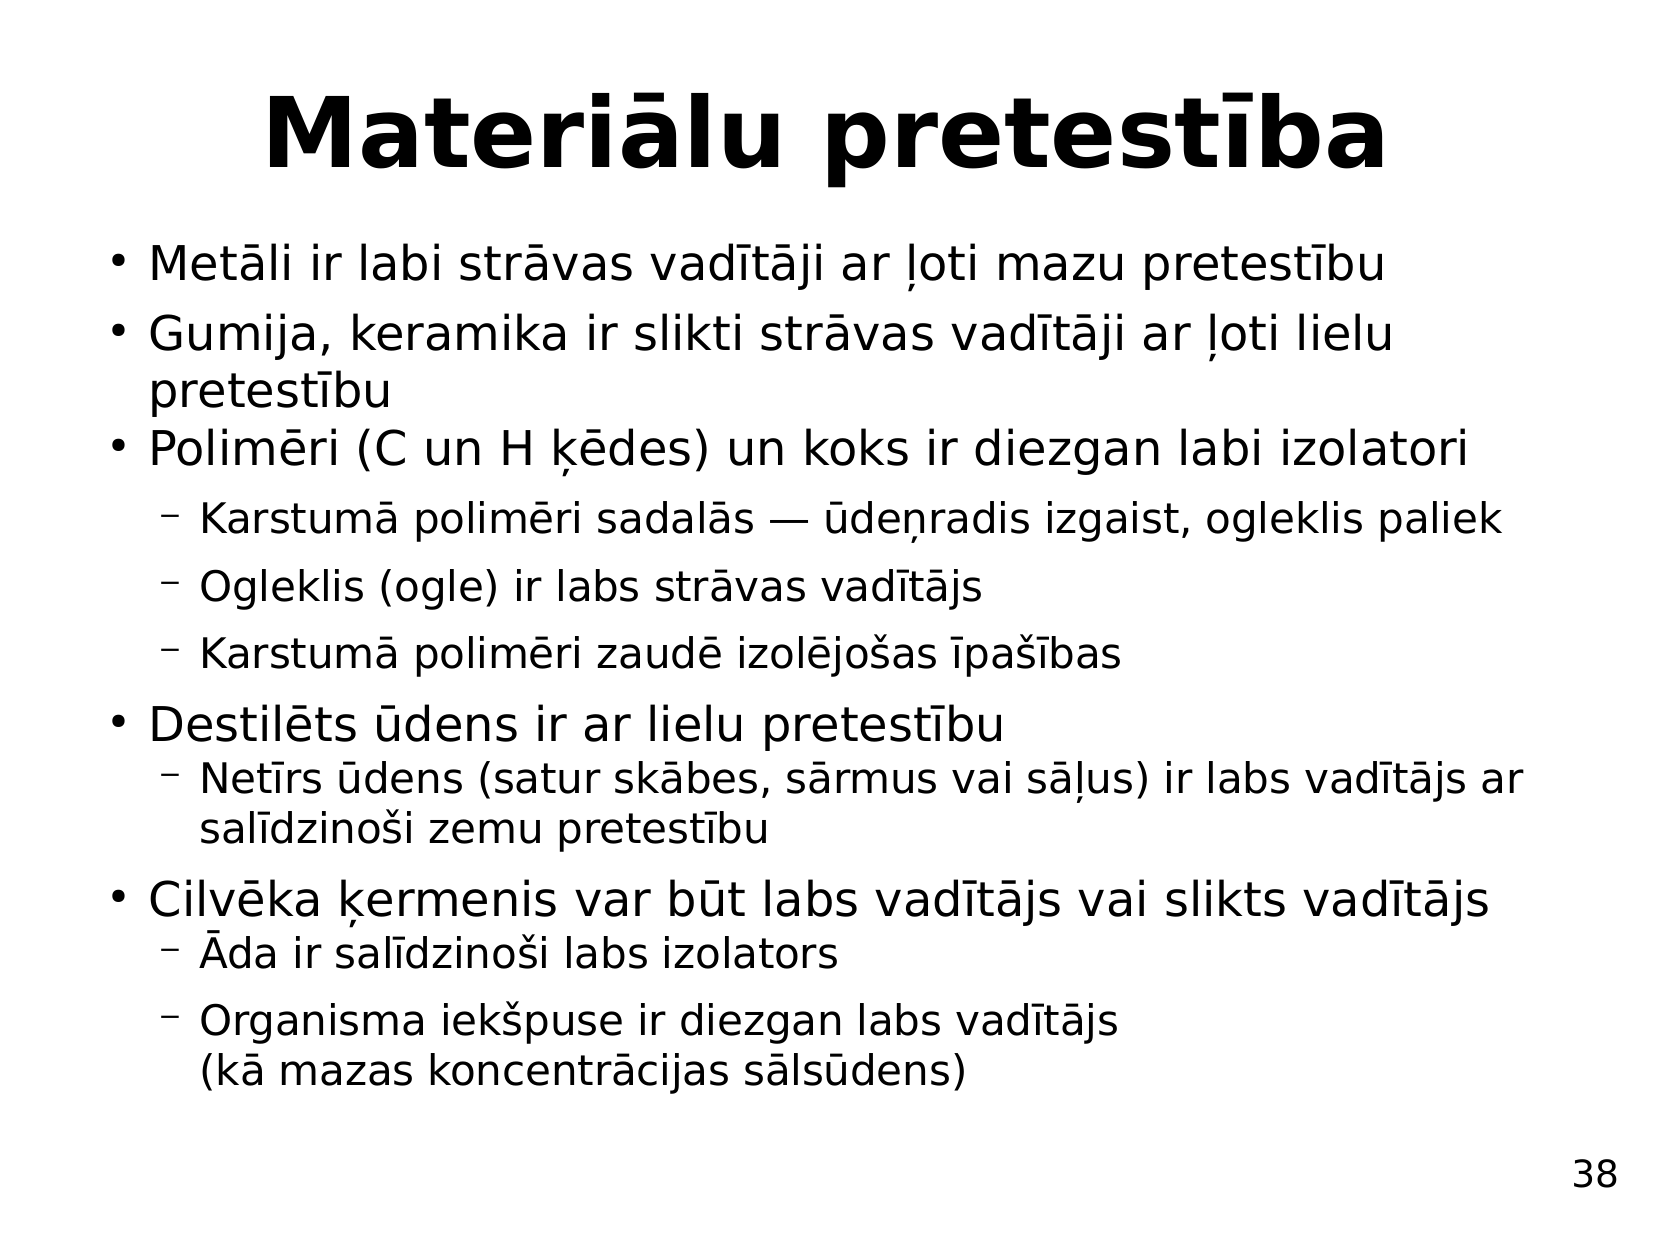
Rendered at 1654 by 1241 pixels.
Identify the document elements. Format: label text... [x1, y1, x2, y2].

list Metāli ir labi strāvas vadītāji ar ļoti mazu pretestību Gumija, keramika ir slikti strāvas vadītāji ar ļoti lielu pretestību Polimēri (C un H ķēdes) un koks ir diezgan labi izolatori Karstumā polimēri sadalās — ūdeņradis izgaist, ogleklis paliek Ogleklis (ogle) ir labs strāvas vadītājs Karstumā polimēri zaudē izolējošas īpašības Destilēts ūdens ir ar lielu pretestību Netīrs ūdens (satur skābes, sārmus vai sāļus) ir labs vadītājs ar salīdzinoši zemu pretestību Cilvēka ķermenis var būt labs vadītājs vai slikts vadītājs Āda ir salīdzinoši labs izolators Organisma iekšpuse ir diezgan labs vadītājs (kā mazas koncentrācijas sālsūdens) [82, 225, 1538, 1186]
title Materiālu pretestība [82, 49, 1571, 196]
